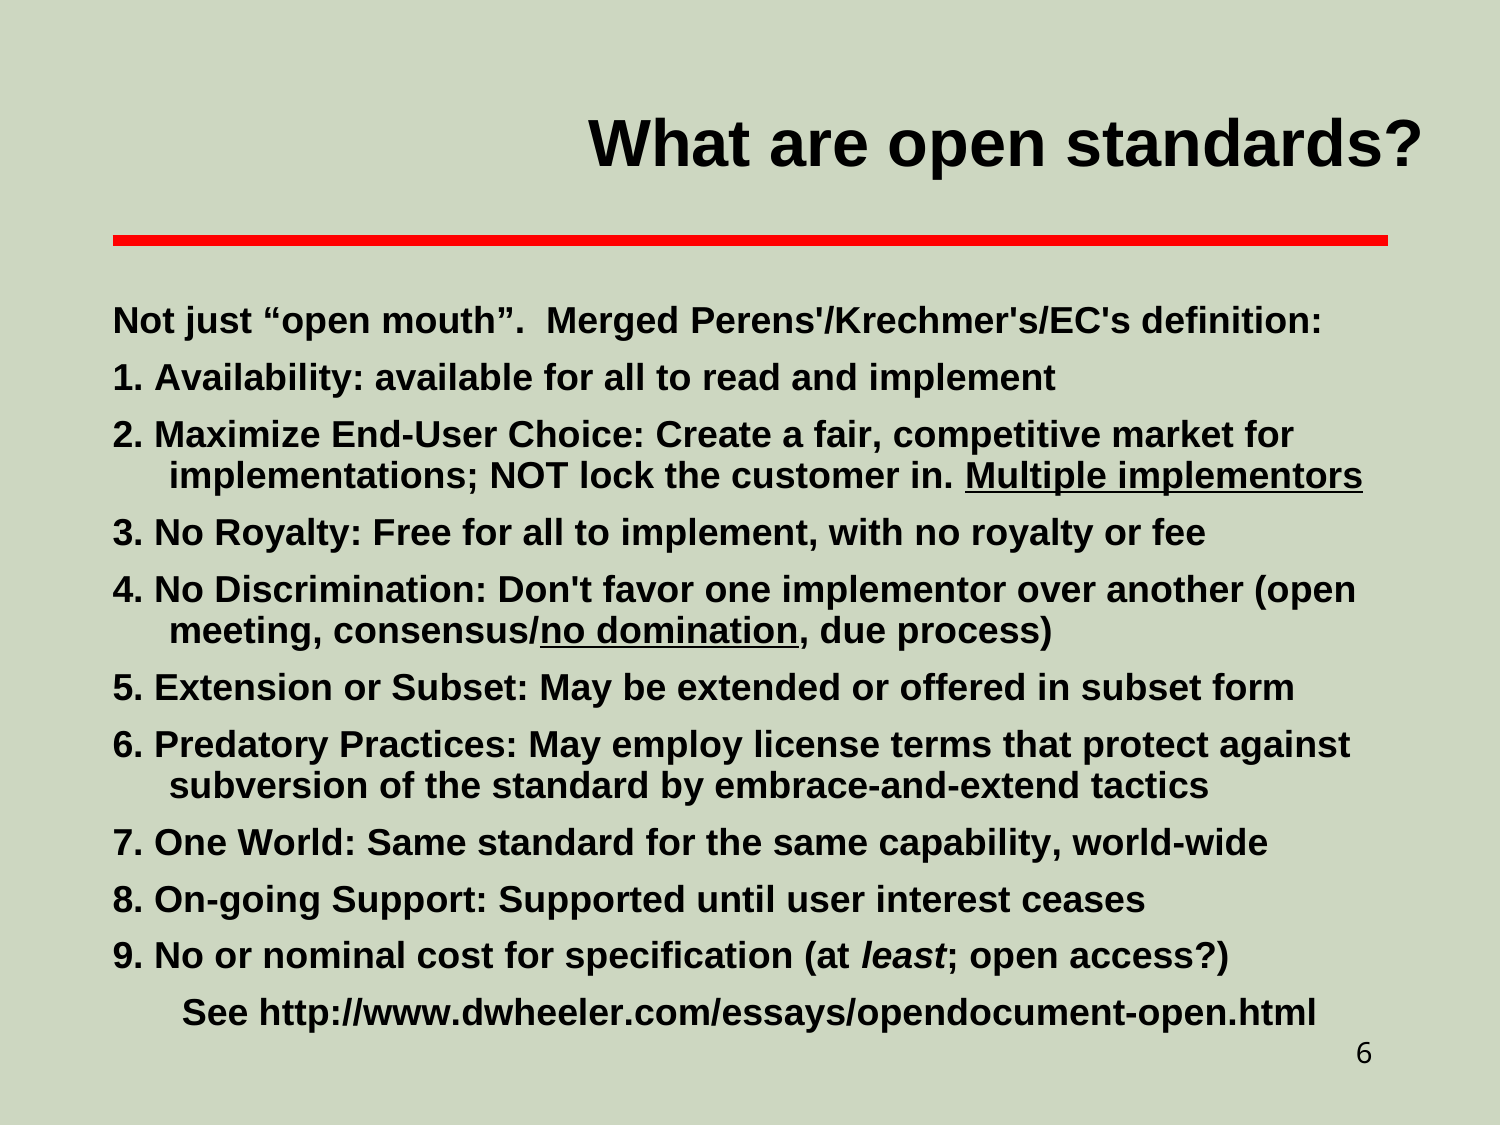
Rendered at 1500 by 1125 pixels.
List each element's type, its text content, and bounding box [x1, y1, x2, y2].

title What are open standards? [375, 75, 1426, 213]
list Not just “open mouth”. Merged Perens'/Krechmer's/EC's definition: 1. Availability: available for all to read and implement 2. Maximize End-User Choice: Create a fair, competitive market for implementations; NOT lock the customer in. Multiple implementors 3. No Royalty: Free for all to implement, with no royalty or fee 4. No Discrimination: Don't favor one implementor over another (open meeting, consensus/no domination, due process) 5. Extension or Subset: May be extended or offered in subset form 6. Predatory Practices: May employ license terms that protect against subversion of the standard by embrace-and-extend tactics 7. One World: Same standard for the same capability, world-wide 8. On-going Support: Supported until user interest ceases 9. No or nominal cost for specification (at least; open access?) See http://www.dwheeler.com/essays/opendocument-open.html [112, 299, 1388, 1111]
